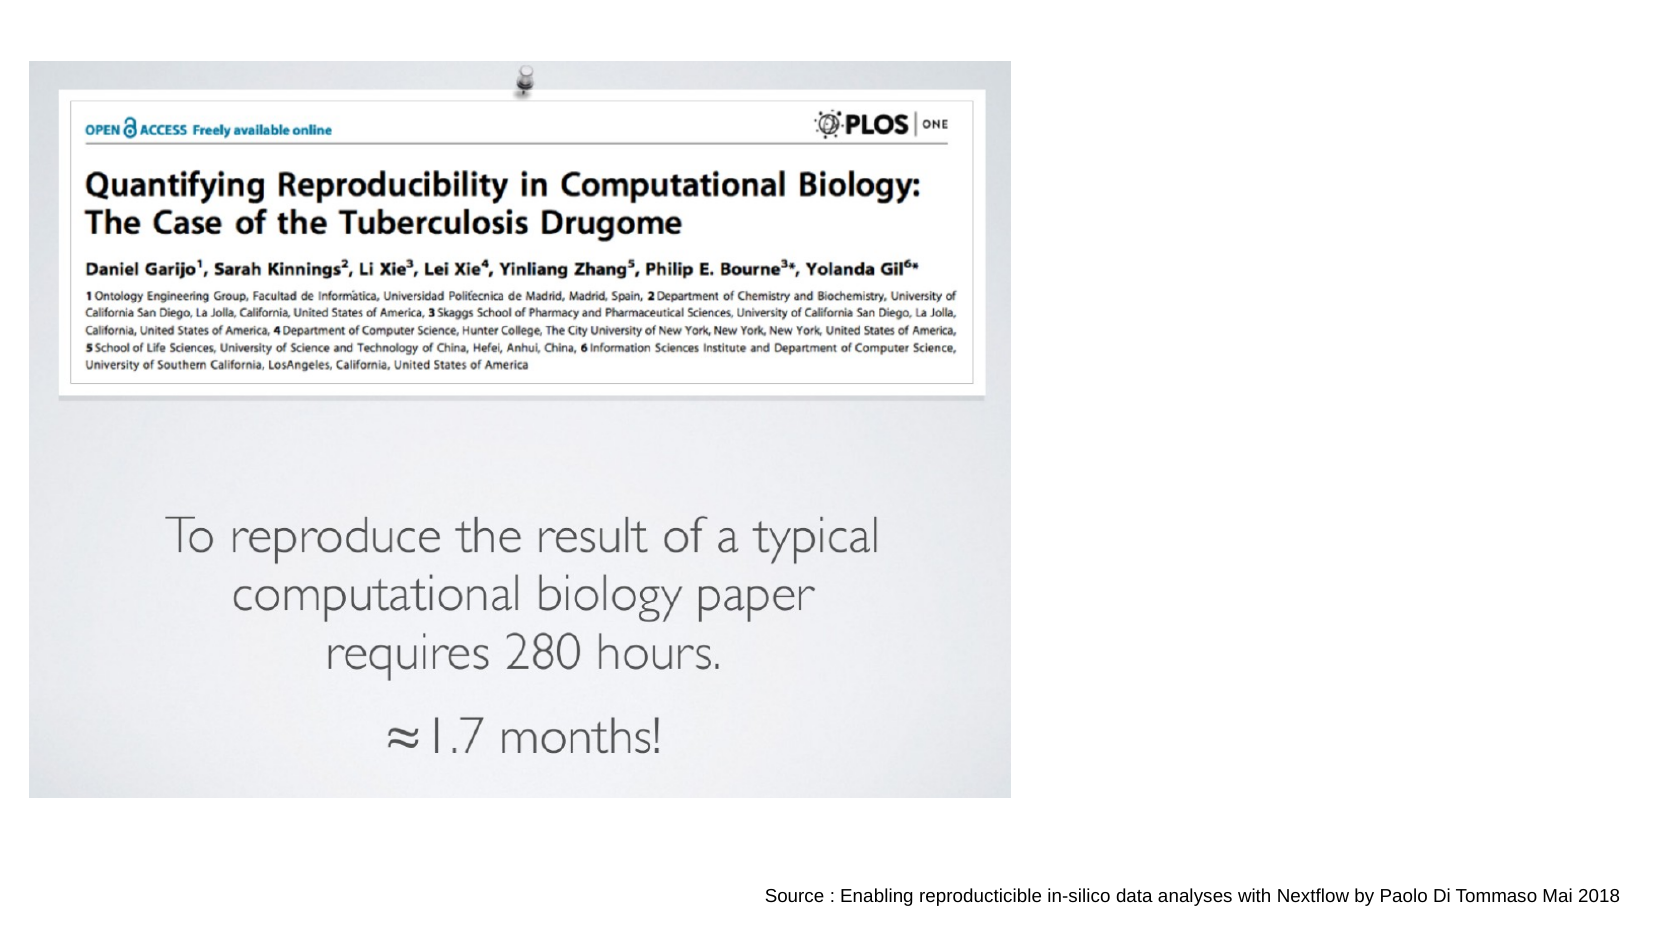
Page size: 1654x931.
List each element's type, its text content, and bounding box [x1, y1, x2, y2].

picture [29, 61, 1011, 798]
text_box Source : Enabling reproducticible in-silico data analyses with Nextflow by Paolo Di Tommaso Mai 2018 [750, 878, 1635, 915]
